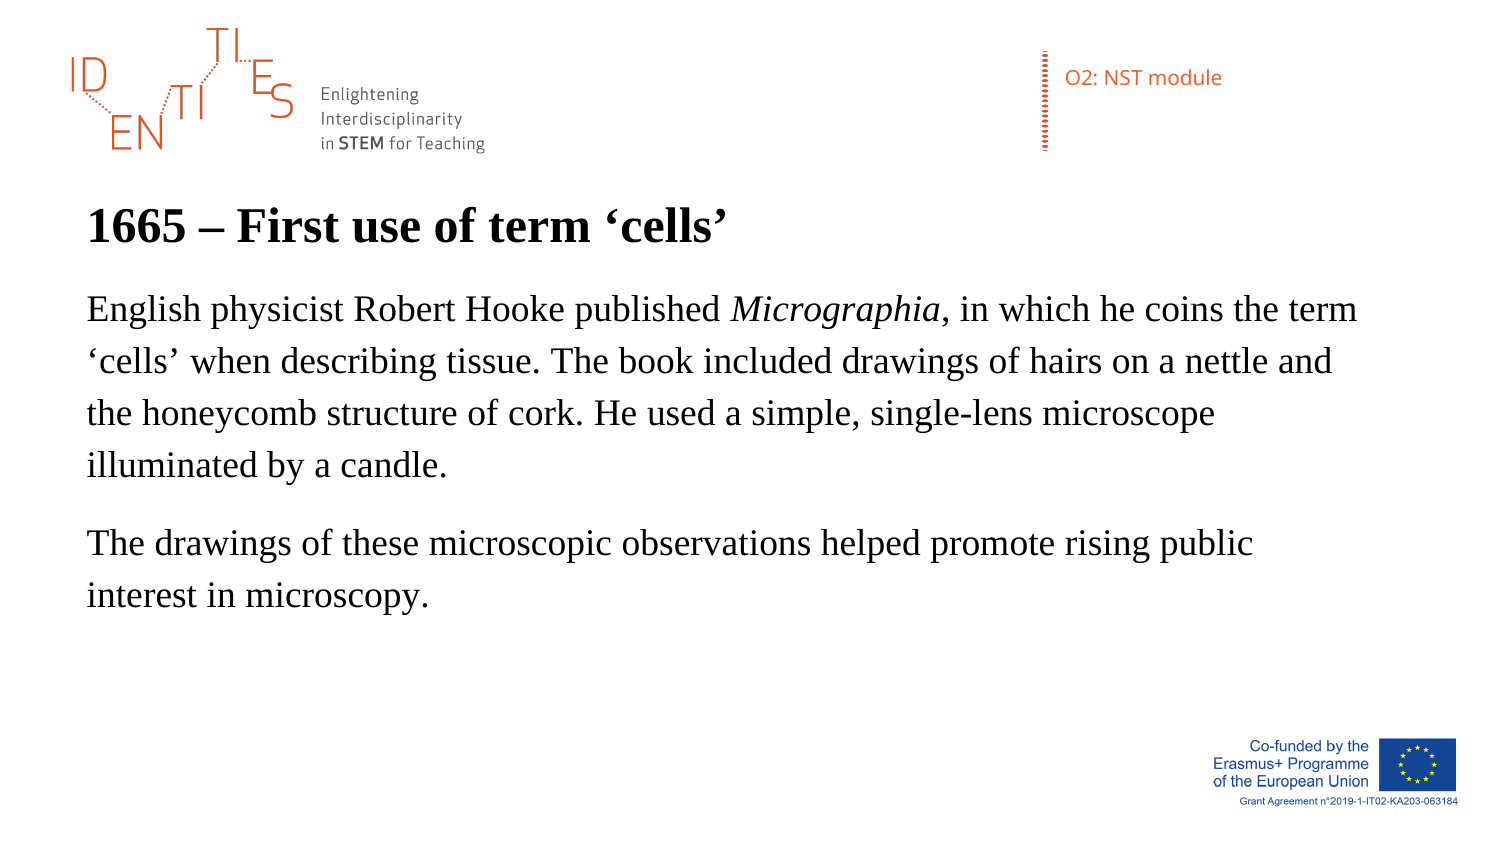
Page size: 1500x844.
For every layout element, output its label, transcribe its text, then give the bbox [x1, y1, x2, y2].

picture [1208, 735, 1459, 810]
picture [71, 24, 485, 157]
text_box 1665 – First use of term ‘cells’ English physicist Robert Hooke published Micrographia, in which he coins the term ‘cells’ when describing tissue. The book included drawings of hairs on a nettle and the honeycomb structure of cork. He used a simple, single-lens microscope illuminated by a candle. [71, 168, 1398, 567]
text_box O2: NST module [1051, 57, 1472, 139]
picture [1042, 51, 1051, 151]
text_box The drawings of these microscopic observations helped promote rising public interest in microscopy. [71, 496, 1387, 682]
